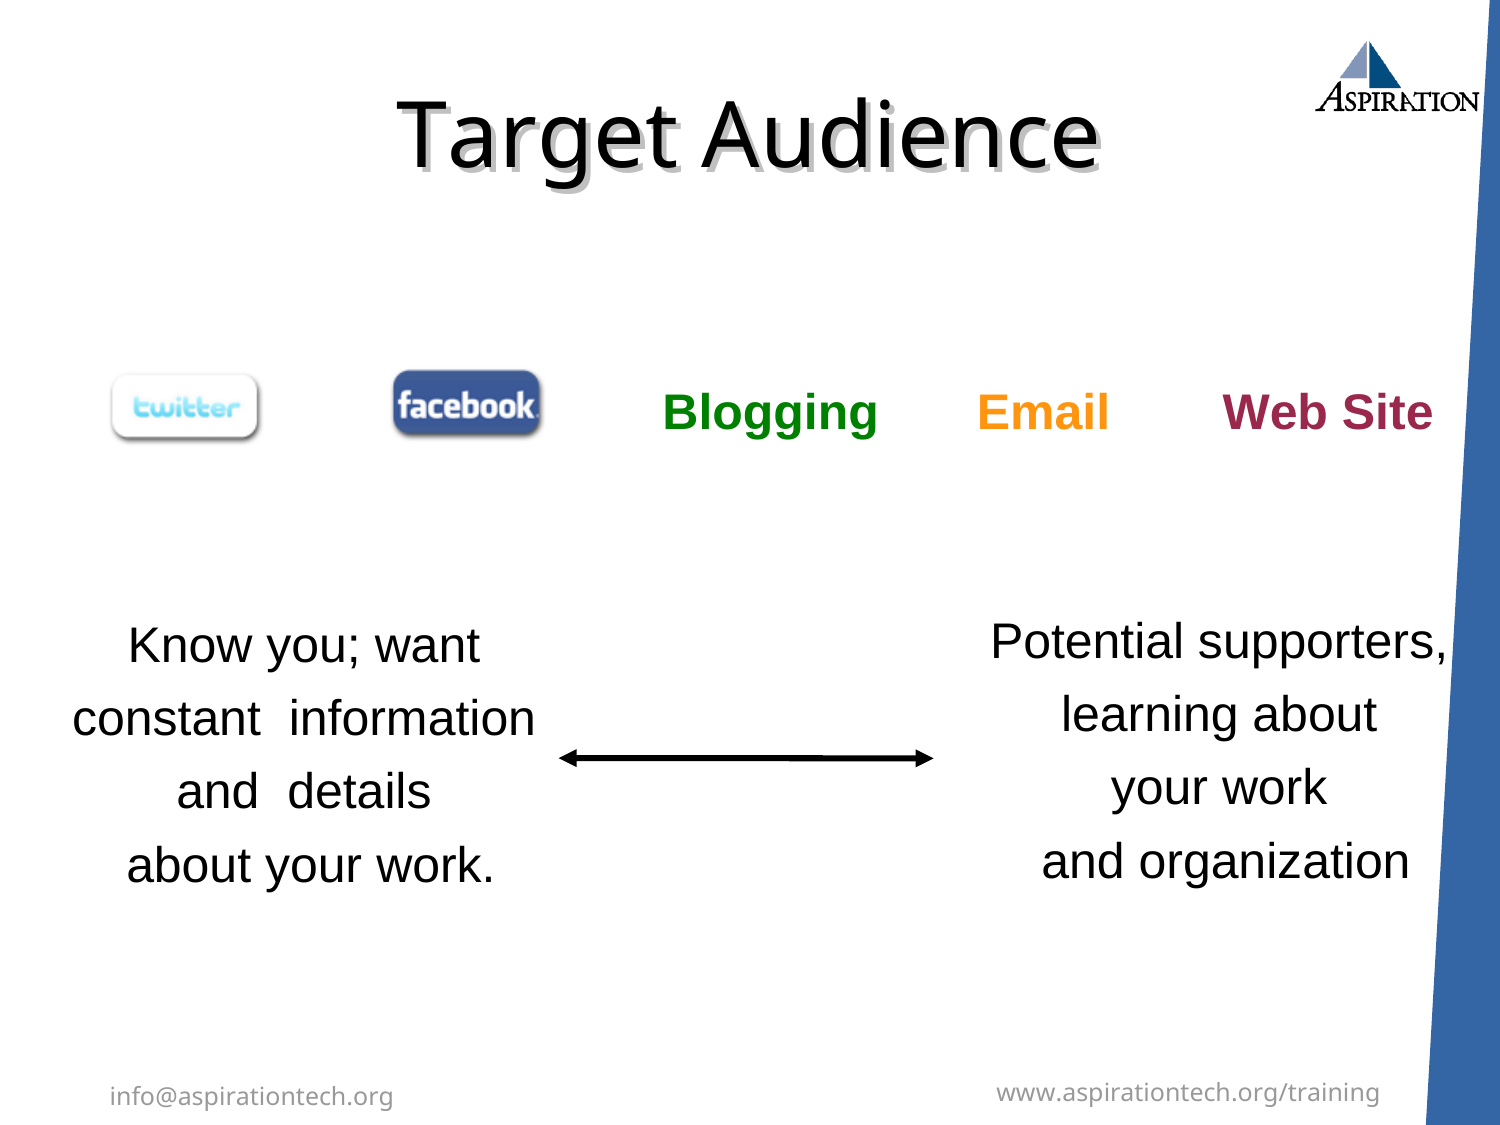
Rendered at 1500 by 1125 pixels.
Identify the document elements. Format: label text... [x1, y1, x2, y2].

picture [389, 365, 547, 444]
text_box Know you; want constant information and details about your work. [57, 626, 537, 897]
picture [108, 369, 265, 448]
picture [1450, 41, 1480, 120]
text_box Blogging Email Web Site [265, 392, 1410, 445]
text_box Potential supporters, learning about your work and organization [975, 622, 1458, 894]
title Target Audience [49, 37, 1450, 225]
